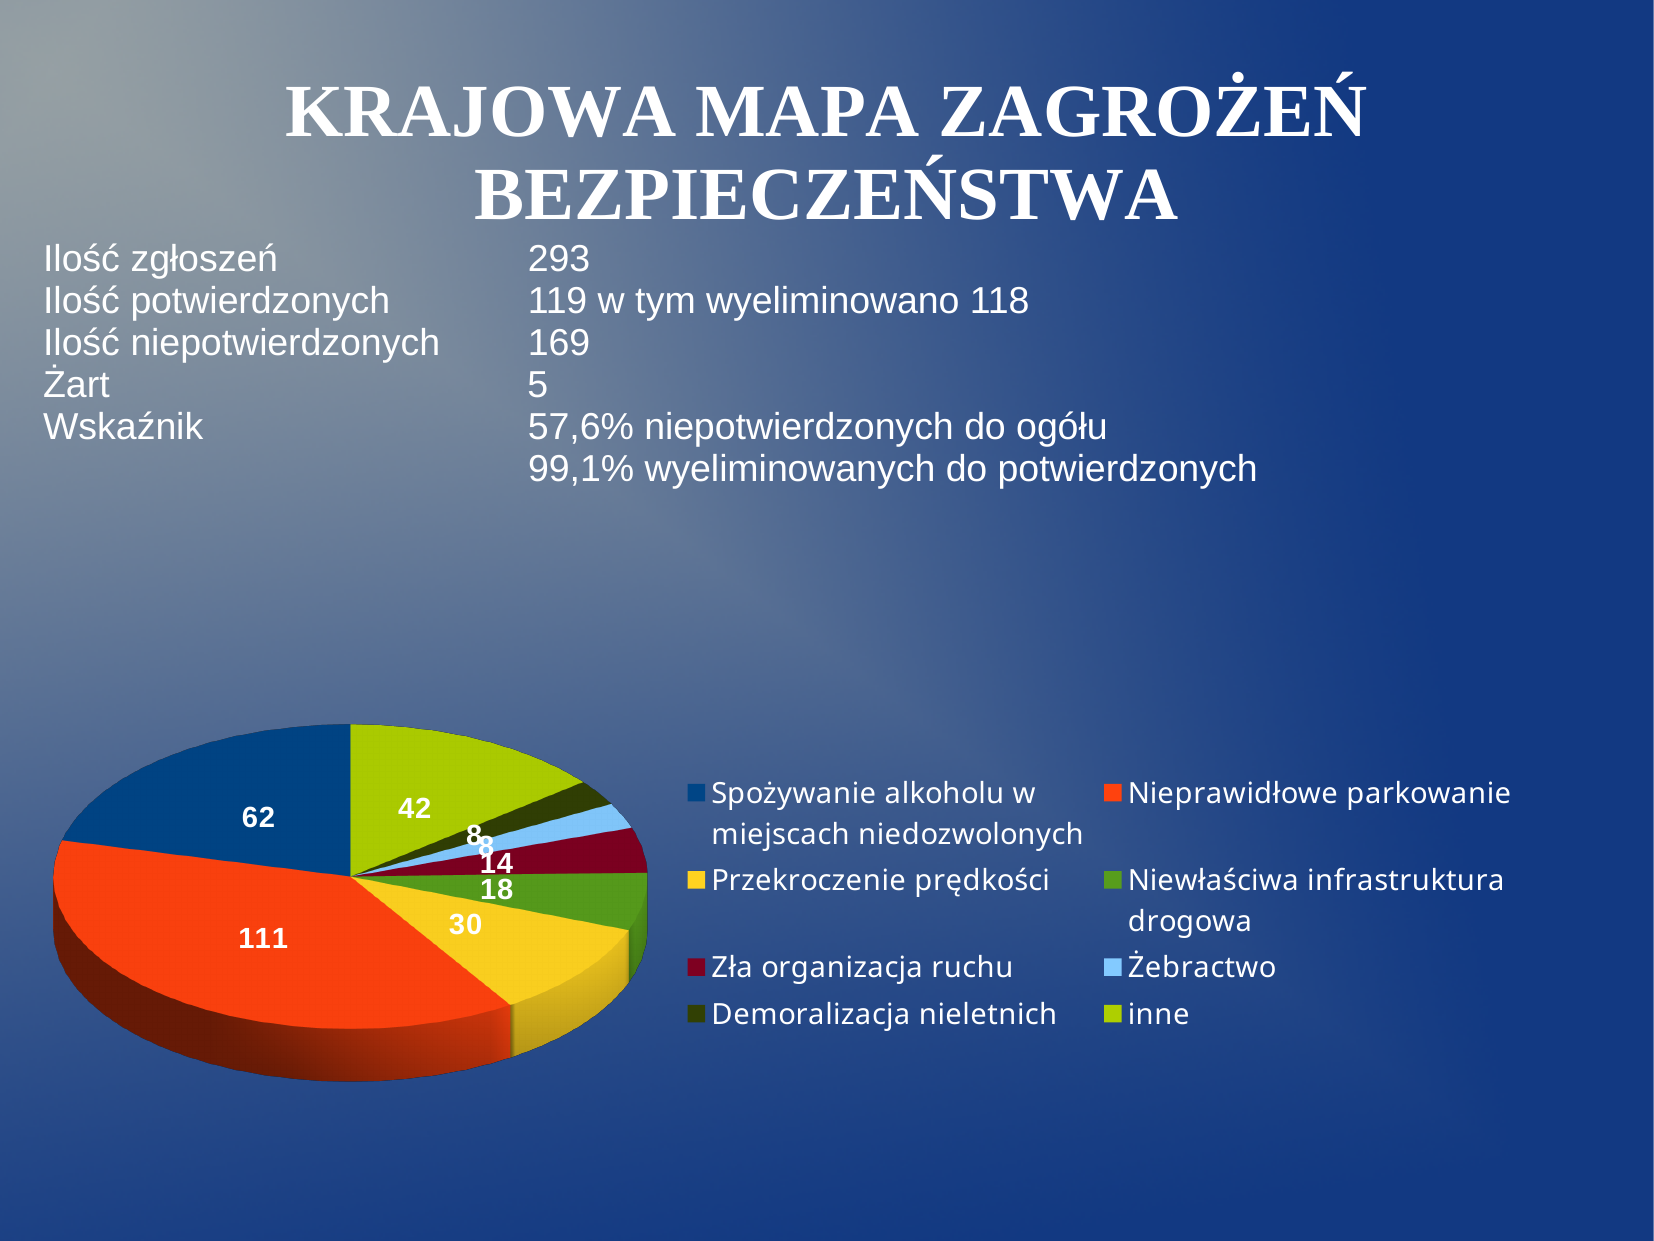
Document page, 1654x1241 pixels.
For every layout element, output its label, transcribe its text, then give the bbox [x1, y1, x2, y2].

picture [0, 0, 1654, 1241]
title KRAJOWA MAPA ZAGROŻEŃ BEZPIECZEŃSTWA [82, 49, 1571, 257]
chart [23, 637, 1535, 1169]
text_box Ilość zgłoszeń 293 Ilość potwierdzonych 119 w tym wyeliminowano 118 Ilość niepotwierdzonych 169 Żart 5 Wskaźnik 57,6% niepotwierdzonych do ogółu 99,1% wyeliminowanych do potwierdzonych [28, 230, 1553, 1241]
